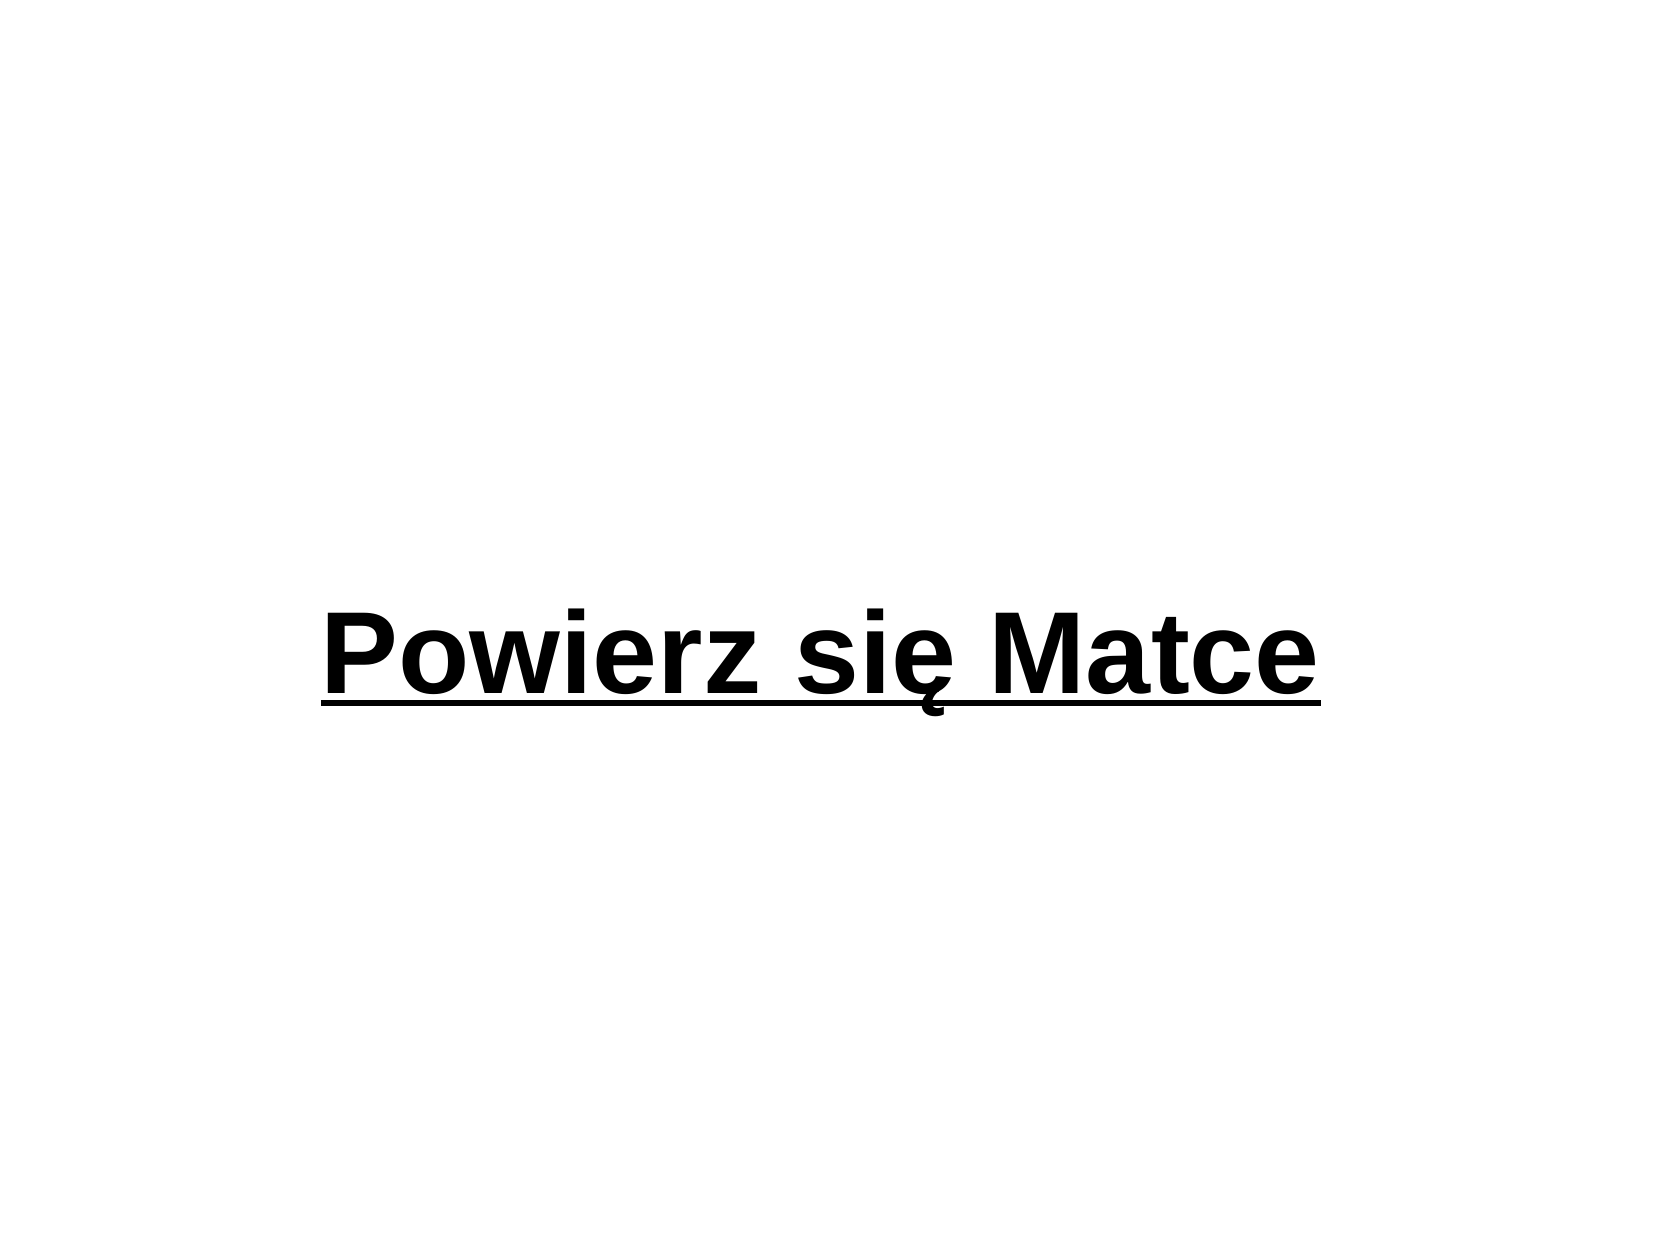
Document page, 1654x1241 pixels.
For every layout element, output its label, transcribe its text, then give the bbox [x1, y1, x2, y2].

subtitle Powierz się Matce [0, 0, 1642, 1241]
